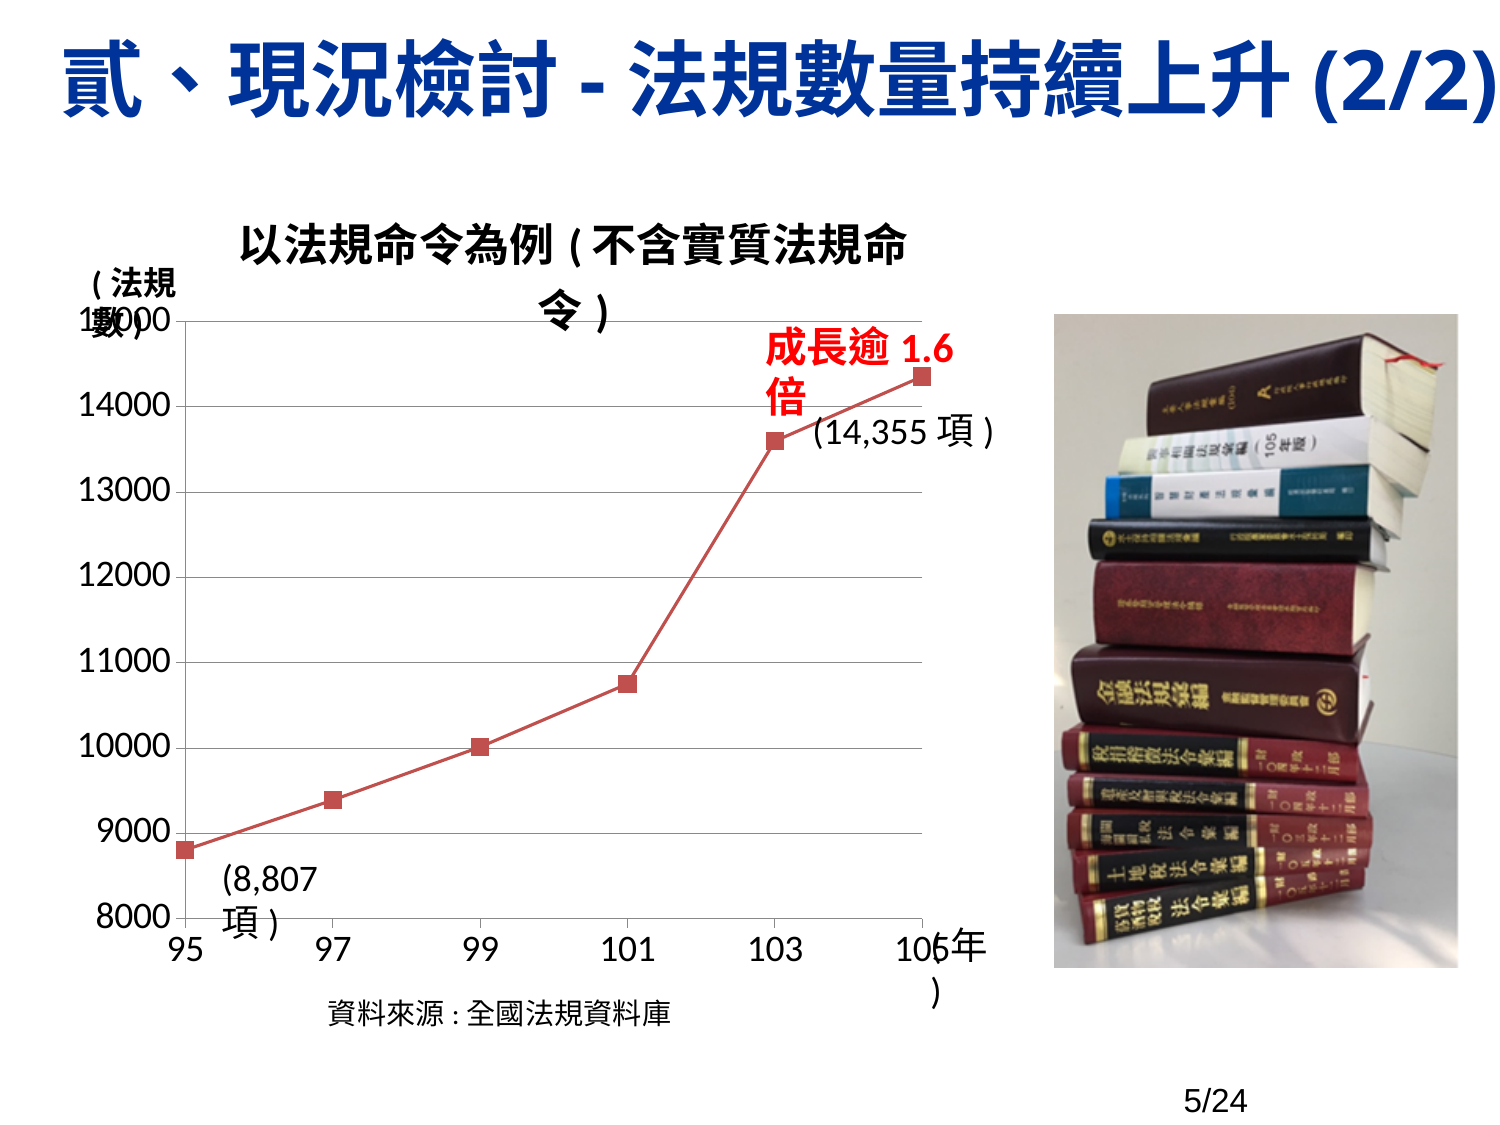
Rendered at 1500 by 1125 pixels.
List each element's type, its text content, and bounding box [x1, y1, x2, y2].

text_box (8,807項) [206, 845, 399, 894]
text_box 資料來源:全國法規資料庫 [312, 987, 751, 1039]
picture [1054, 314, 1460, 968]
text_box 貳、現況檢討-法規數量持續上升(2/2) [0, 30, 1500, 249]
text_box (年) [915, 914, 1022, 976]
text_box (法規數) [76, 254, 231, 315]
chart [106, 323, 114, 334]
chart [103, 315, 111, 320]
text_box 成長逾1.6倍 [750, 312, 1002, 421]
text_box (14,355項) [797, 400, 1010, 516]
chart [76, 184, 1010, 1047]
